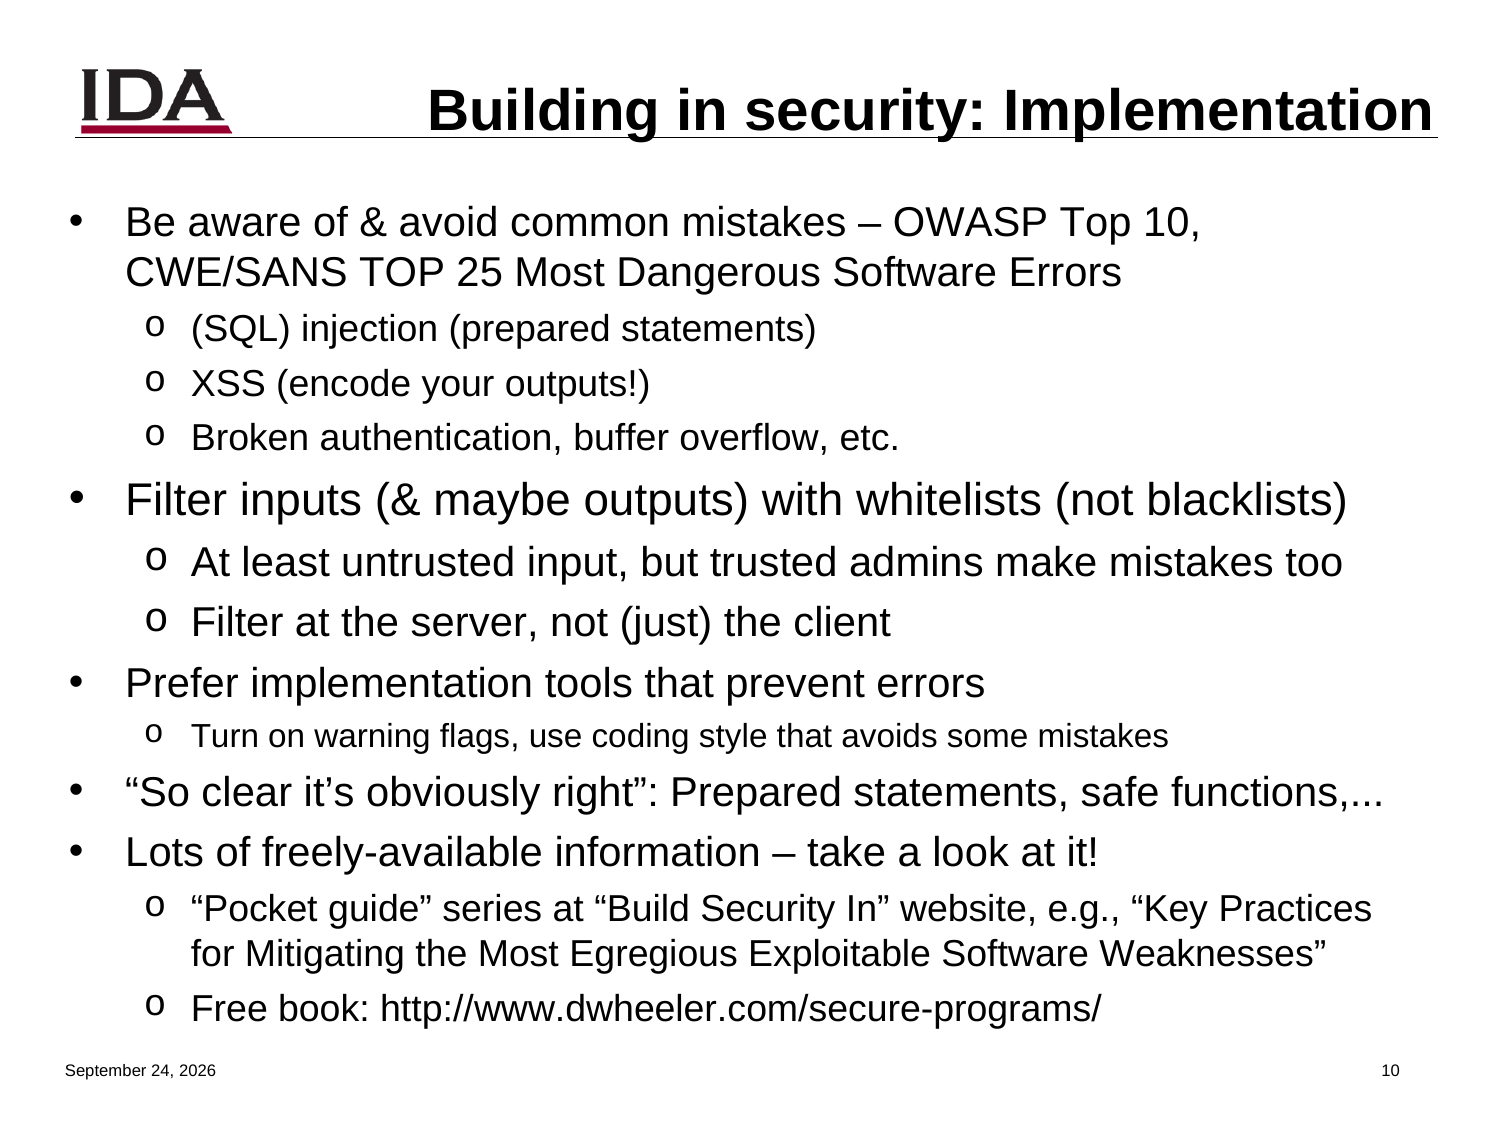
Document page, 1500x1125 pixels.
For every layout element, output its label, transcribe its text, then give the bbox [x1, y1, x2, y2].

picture [77, 65, 233, 138]
text_box November 9, 2011 [49, 1012, 363, 1088]
list Be aware of & avoid common mistakes – OWASP Top 10, CWE/SANS TOP 25 Most Dangerous Software Errors (SQL) injection (prepared statements) XSS (encode your outputs!) Broken authentication, buffer overflow, etc. Filter inputs (& maybe outputs) with whitelists (not blacklists) At least untrusted input, but trusted admins make mistakes too Filter at the server, not (just) the client Prefer implementation tools that prevent errors Turn on warning flags, use coding style that avoids some mistakes “So clear it’s obviously right”: Prepared statements, safe functions,... Lots of freely-available information – take a look at it! “Pocket guide” series at “Build Security In” website, e.g., “Key Practices for Mitigating the Most Egregious Exploitable Software Weaknesses” Free book: http://www.dwheeler.com/secure-programs/ [53, 187, 1401, 1037]
title Building in security: Implementation [374, 0, 1450, 150]
text_box <number> [1102, 1012, 1415, 1088]
